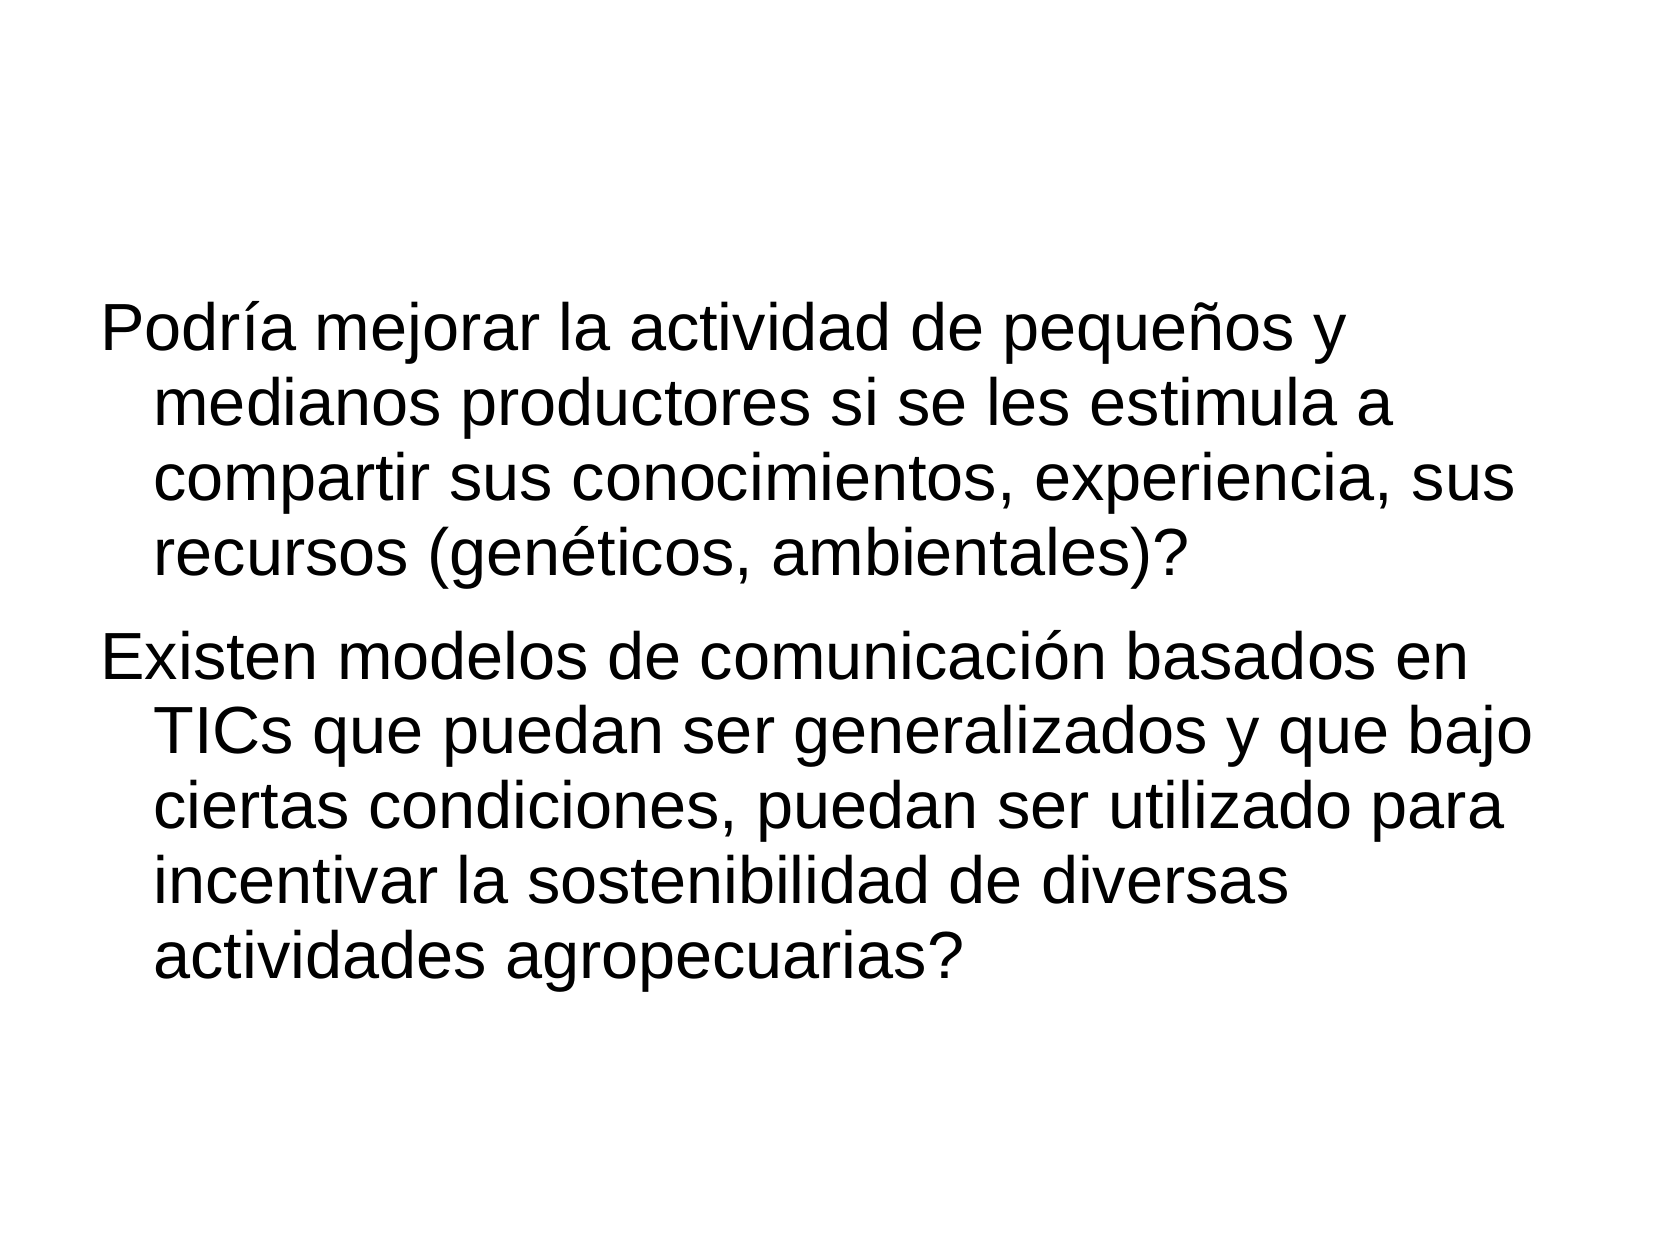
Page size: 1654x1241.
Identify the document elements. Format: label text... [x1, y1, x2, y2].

list Podría mejorar la actividad de pequeños y medianos productores si se les estimula a compartir sus conocimientos, experiencia, sus recursos (genéticos, ambientales)? Existen modelos de comunicación basados en TICs que puedan ser generalizados y que bajo ciertas condiciones, puedan ser utilizado para incentivar la sostenibilidad de diversas actividades agropecuarias? [82, 290, 1571, 1094]
